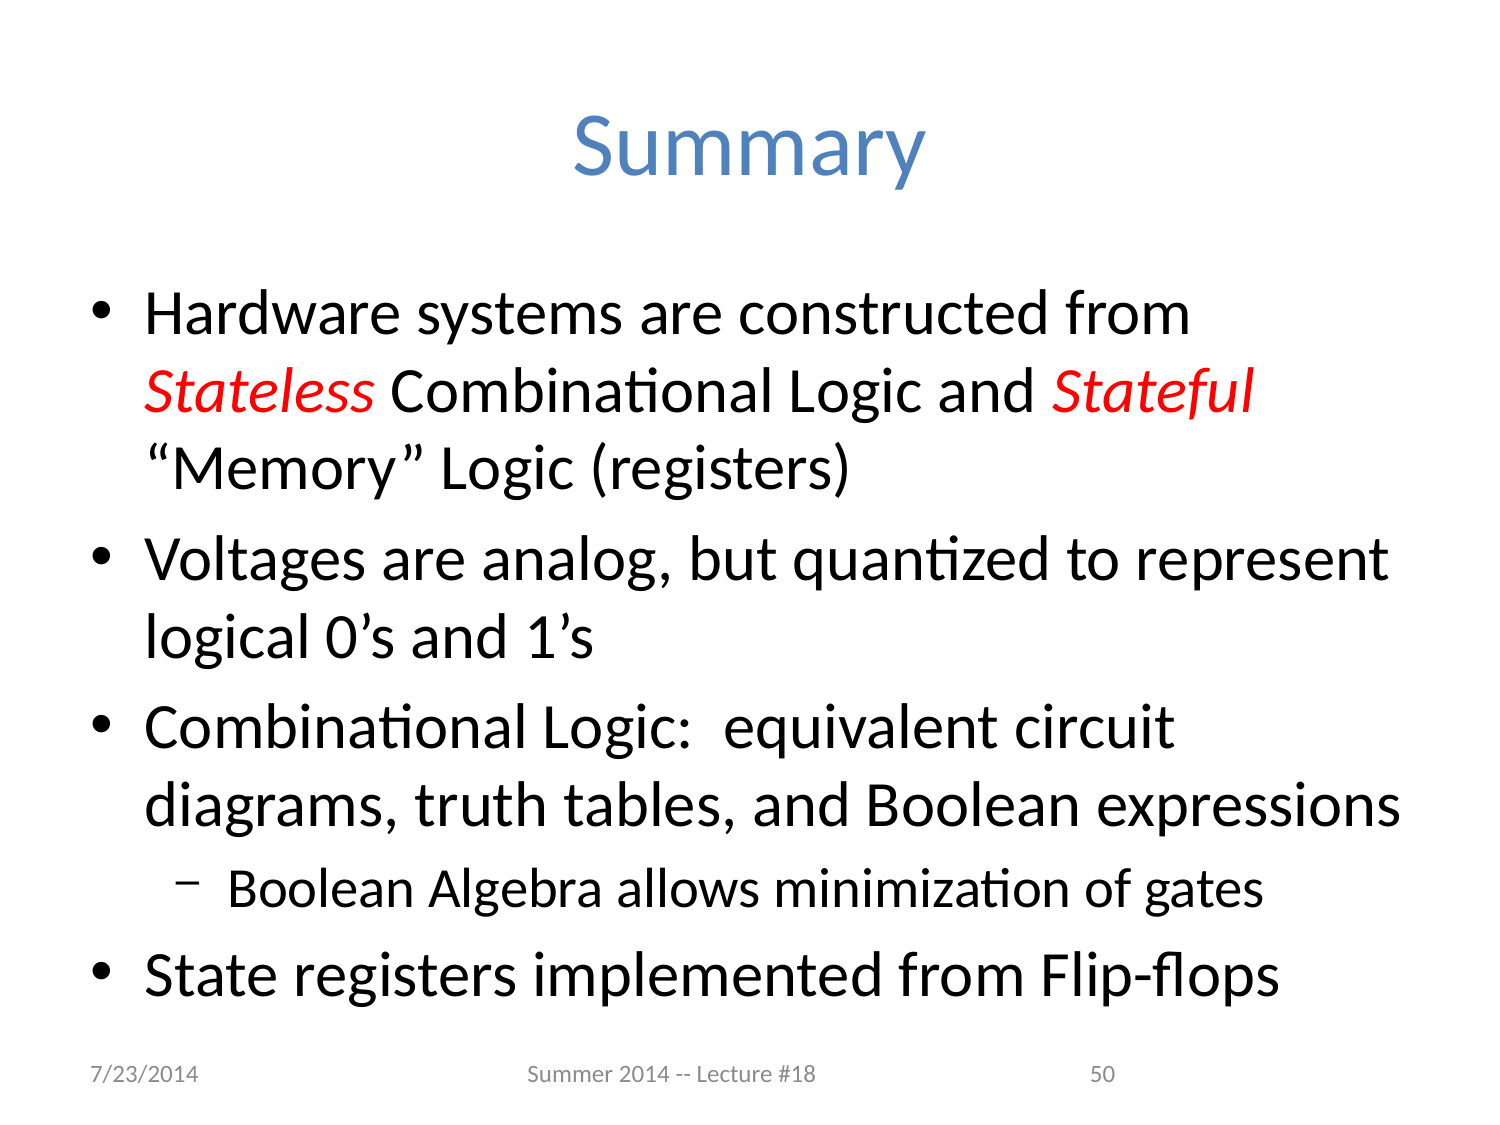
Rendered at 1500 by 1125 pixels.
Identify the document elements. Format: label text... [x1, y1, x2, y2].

footer Summer 2014 -- Lecture #18 [512, 1042, 988, 1103]
slide_number <number> [1074, 1042, 1425, 1103]
title Summary [75, 45, 1425, 233]
slide_number 7/23/2014 [75, 1042, 425, 1103]
list Hardware systems are constructed from Stateless Combinational Logic and Stateful “Memory” Logic (registers) Voltages are analog, but quantized to represent logical 0’s and 1’s Combinational Logic: equivalent circuit diagrams, truth tables, and Boolean expressions Boolean Algebra allows minimization of gates State registers implemented from Flip-flops [75, 262, 1425, 1073]
